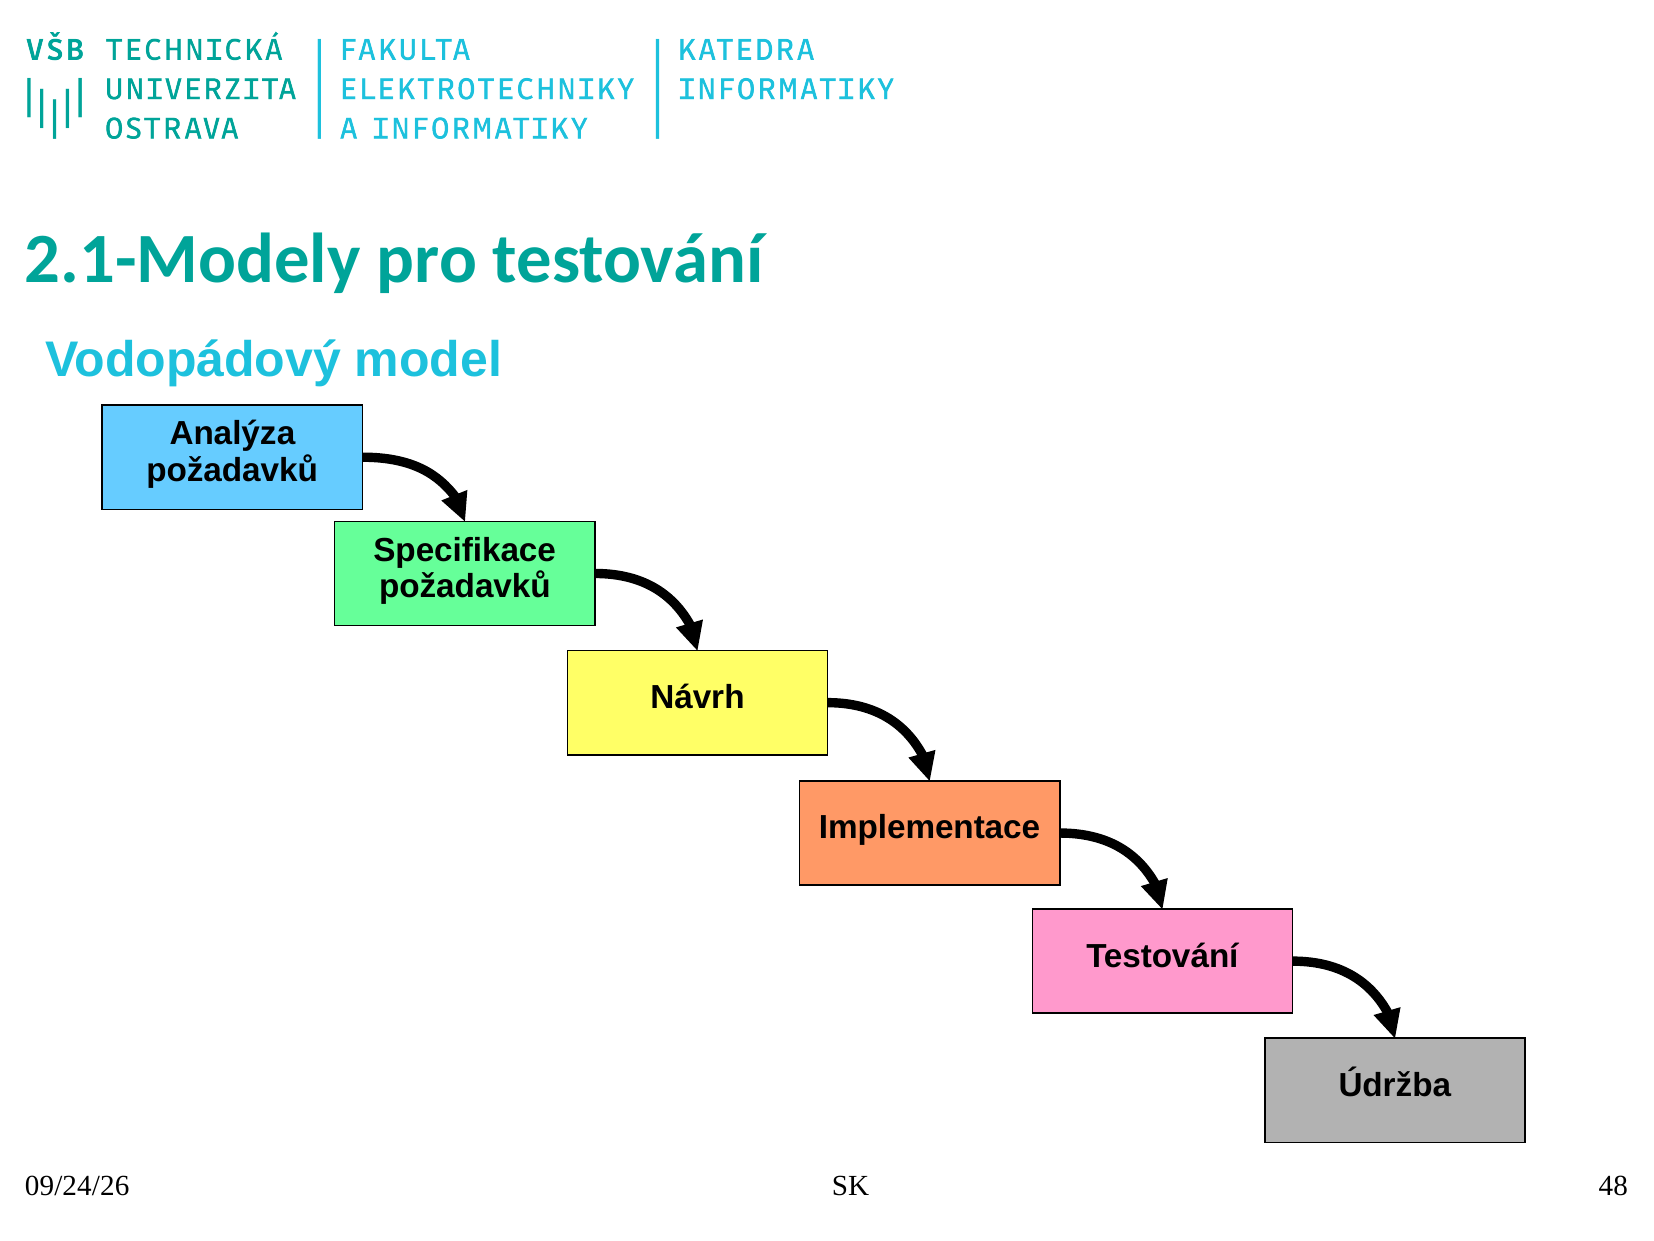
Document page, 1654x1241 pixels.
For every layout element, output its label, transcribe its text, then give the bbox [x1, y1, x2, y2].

text_box Testování [1032, 909, 1293, 1013]
text_box Údržba [1265, 1038, 1525, 1142]
text_box Specifikace požadavků [335, 521, 595, 626]
list Vodopádový model [30, 318, 1629, 1146]
text_box Analýza požadavků [102, 405, 363, 509]
text_box Návrh [567, 651, 828, 755]
picture [26, 31, 894, 139]
text_box Implementace [799, 781, 1060, 885]
title 2.1-Modely pro testování [24, 169, 1629, 300]
